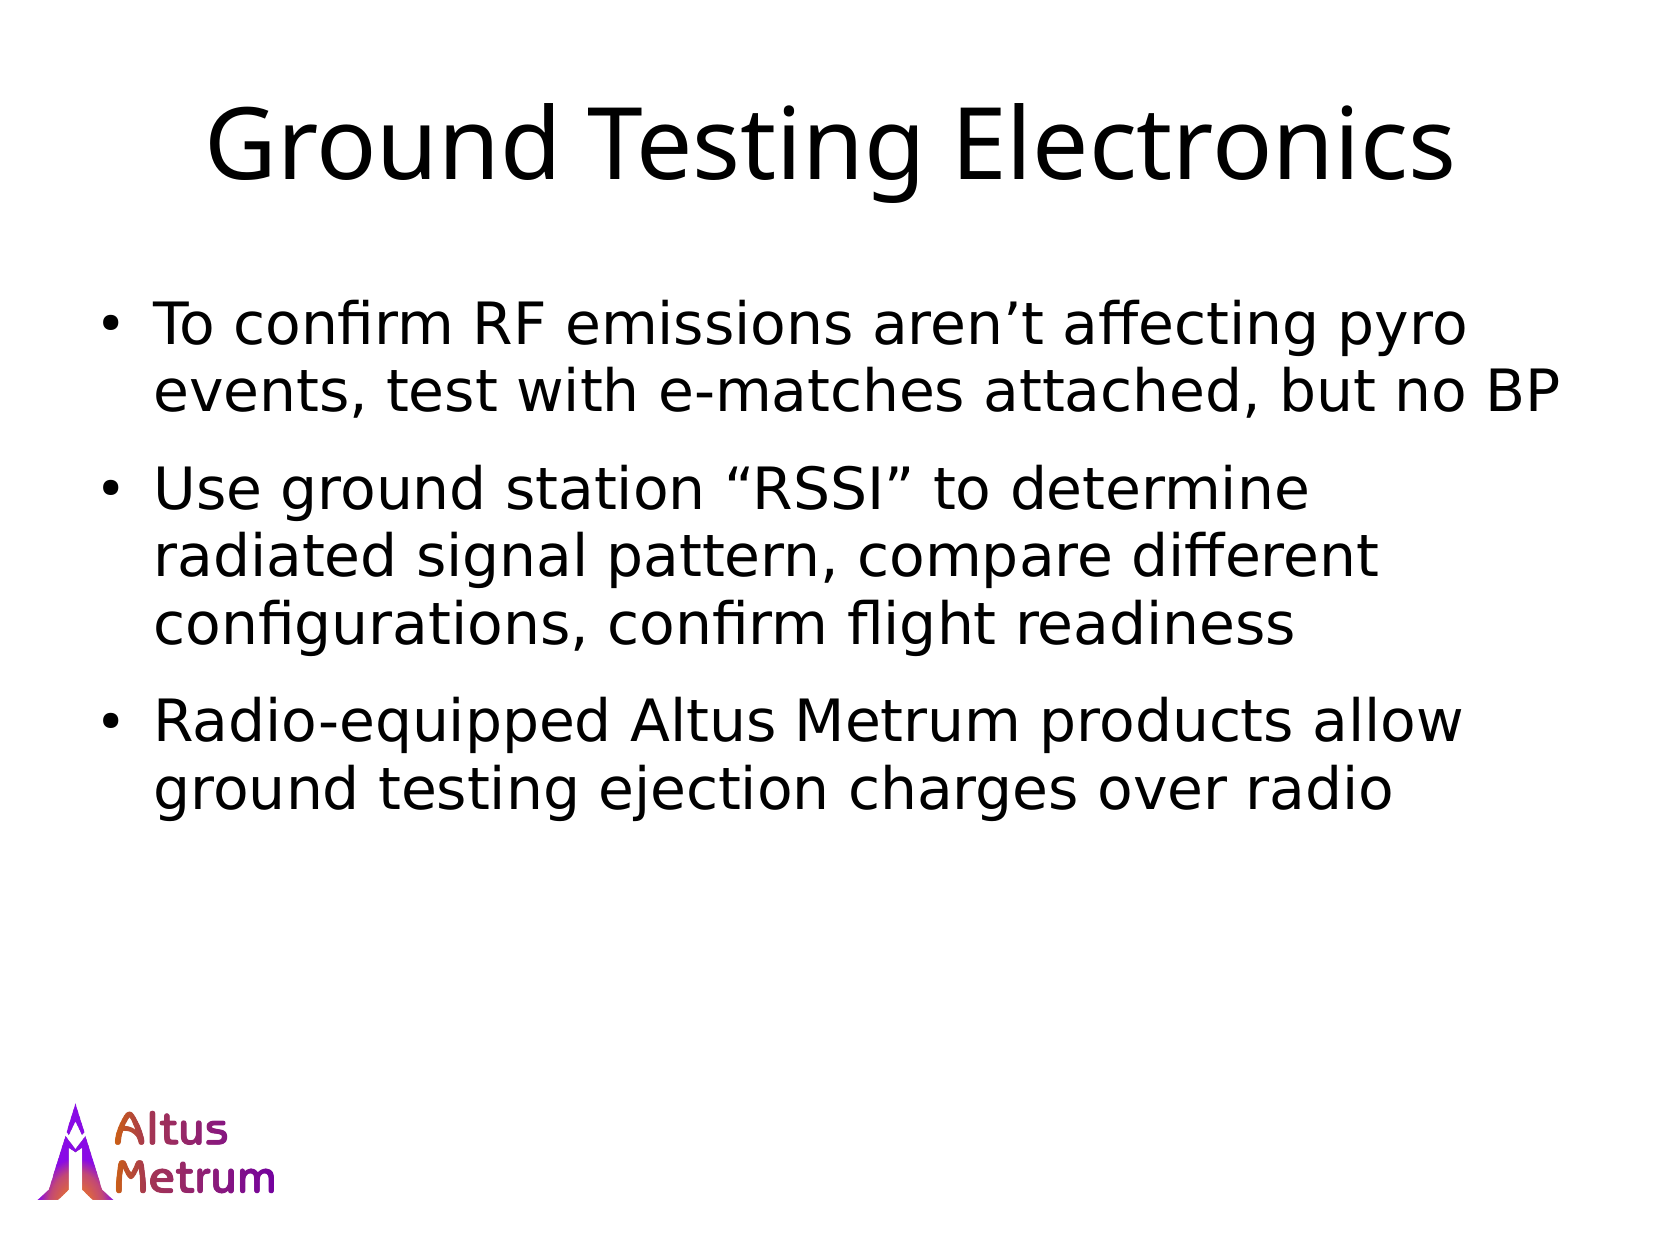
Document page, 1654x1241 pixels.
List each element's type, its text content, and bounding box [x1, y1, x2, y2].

picture [37, 1103, 274, 1200]
title Ground Testing Electronics [86, 55, 1576, 226]
text_box [82, 290, 1571, 1094]
